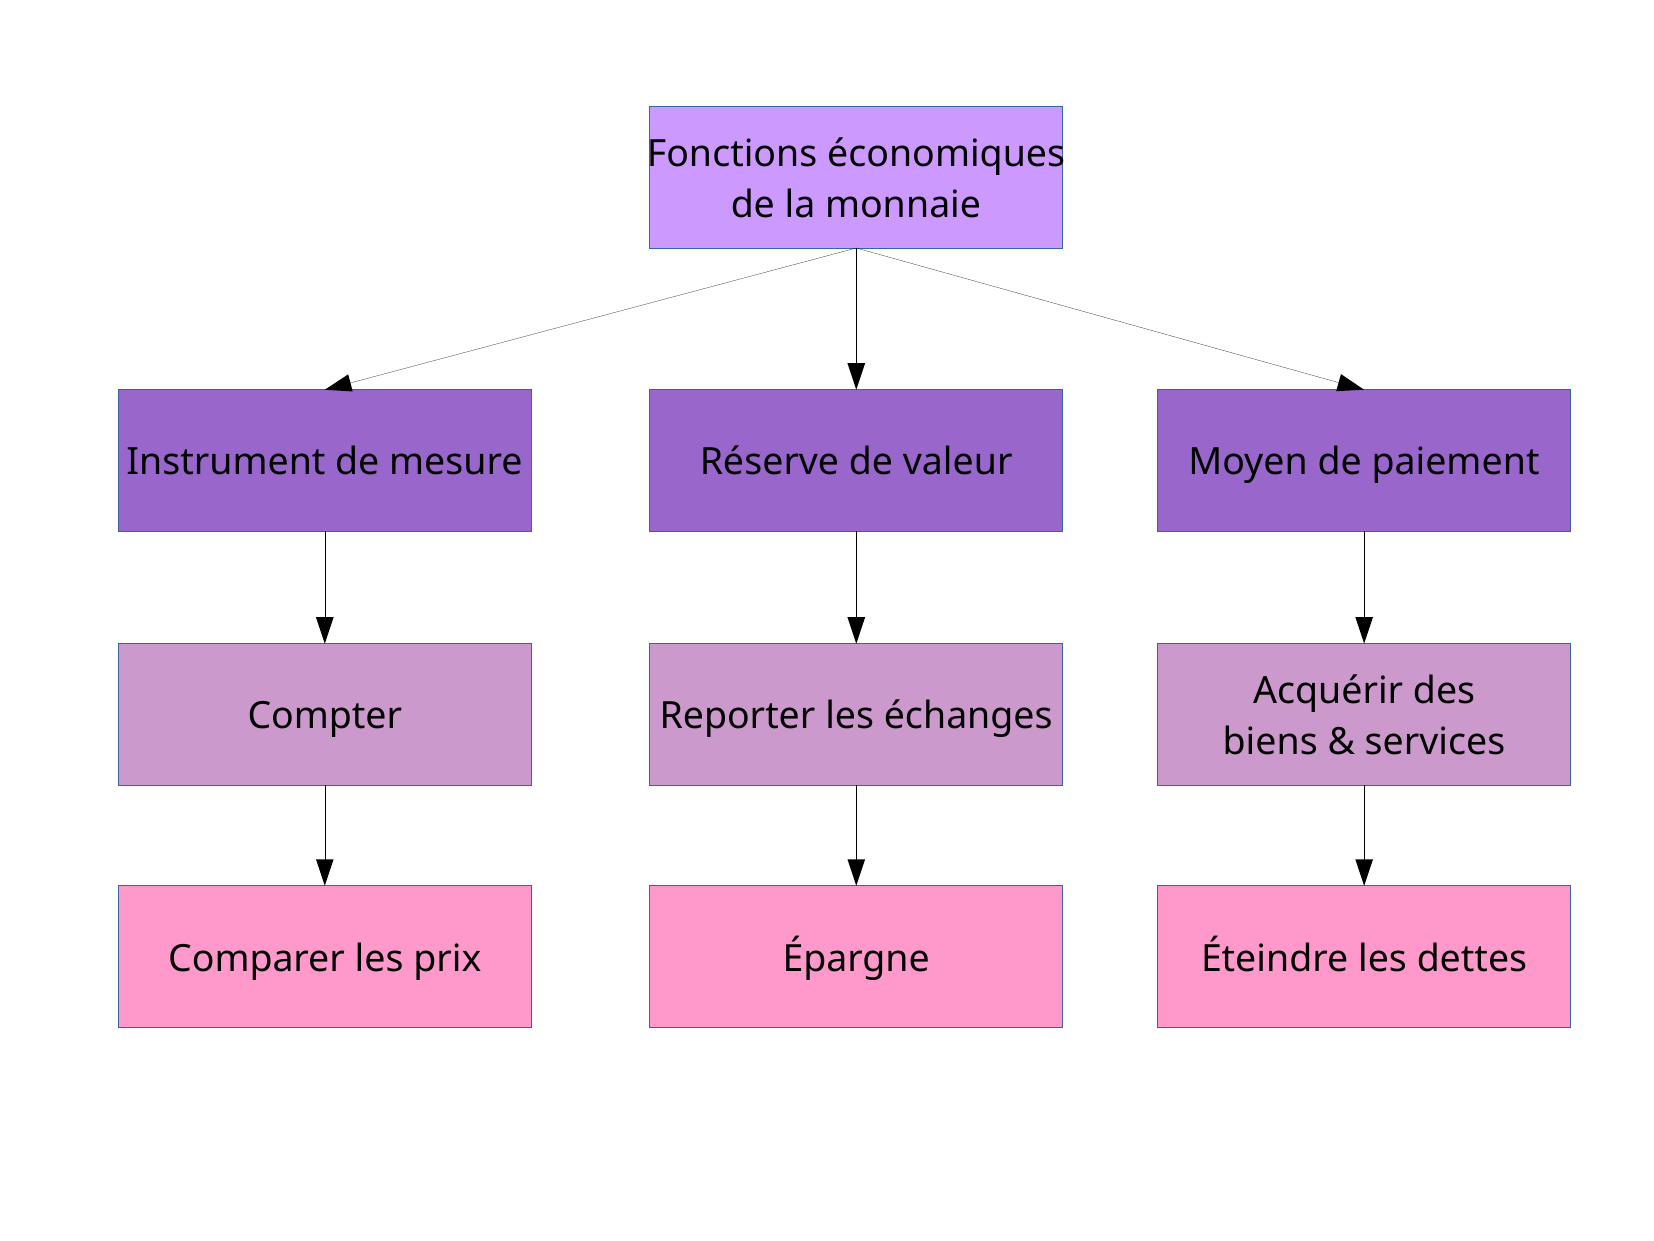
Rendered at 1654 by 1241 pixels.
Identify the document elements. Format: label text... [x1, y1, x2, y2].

text_box Moyen de paiement [1157, 389, 1571, 532]
text_box Épargne [649, 885, 1063, 1028]
text_box Éteindre les dettes [1157, 885, 1571, 1028]
text_box Reporter les échanges [649, 643, 1063, 786]
text_box Instrument de mesure [118, 389, 532, 532]
text_box Comparer les prix [118, 885, 532, 1028]
text_box Acquérir des biens & services [1157, 643, 1571, 786]
text_box Compter [118, 643, 532, 786]
text_box Fonctions économiques de la monnaie [649, 106, 1063, 249]
text_box Réserve de valeur [649, 389, 1063, 532]
